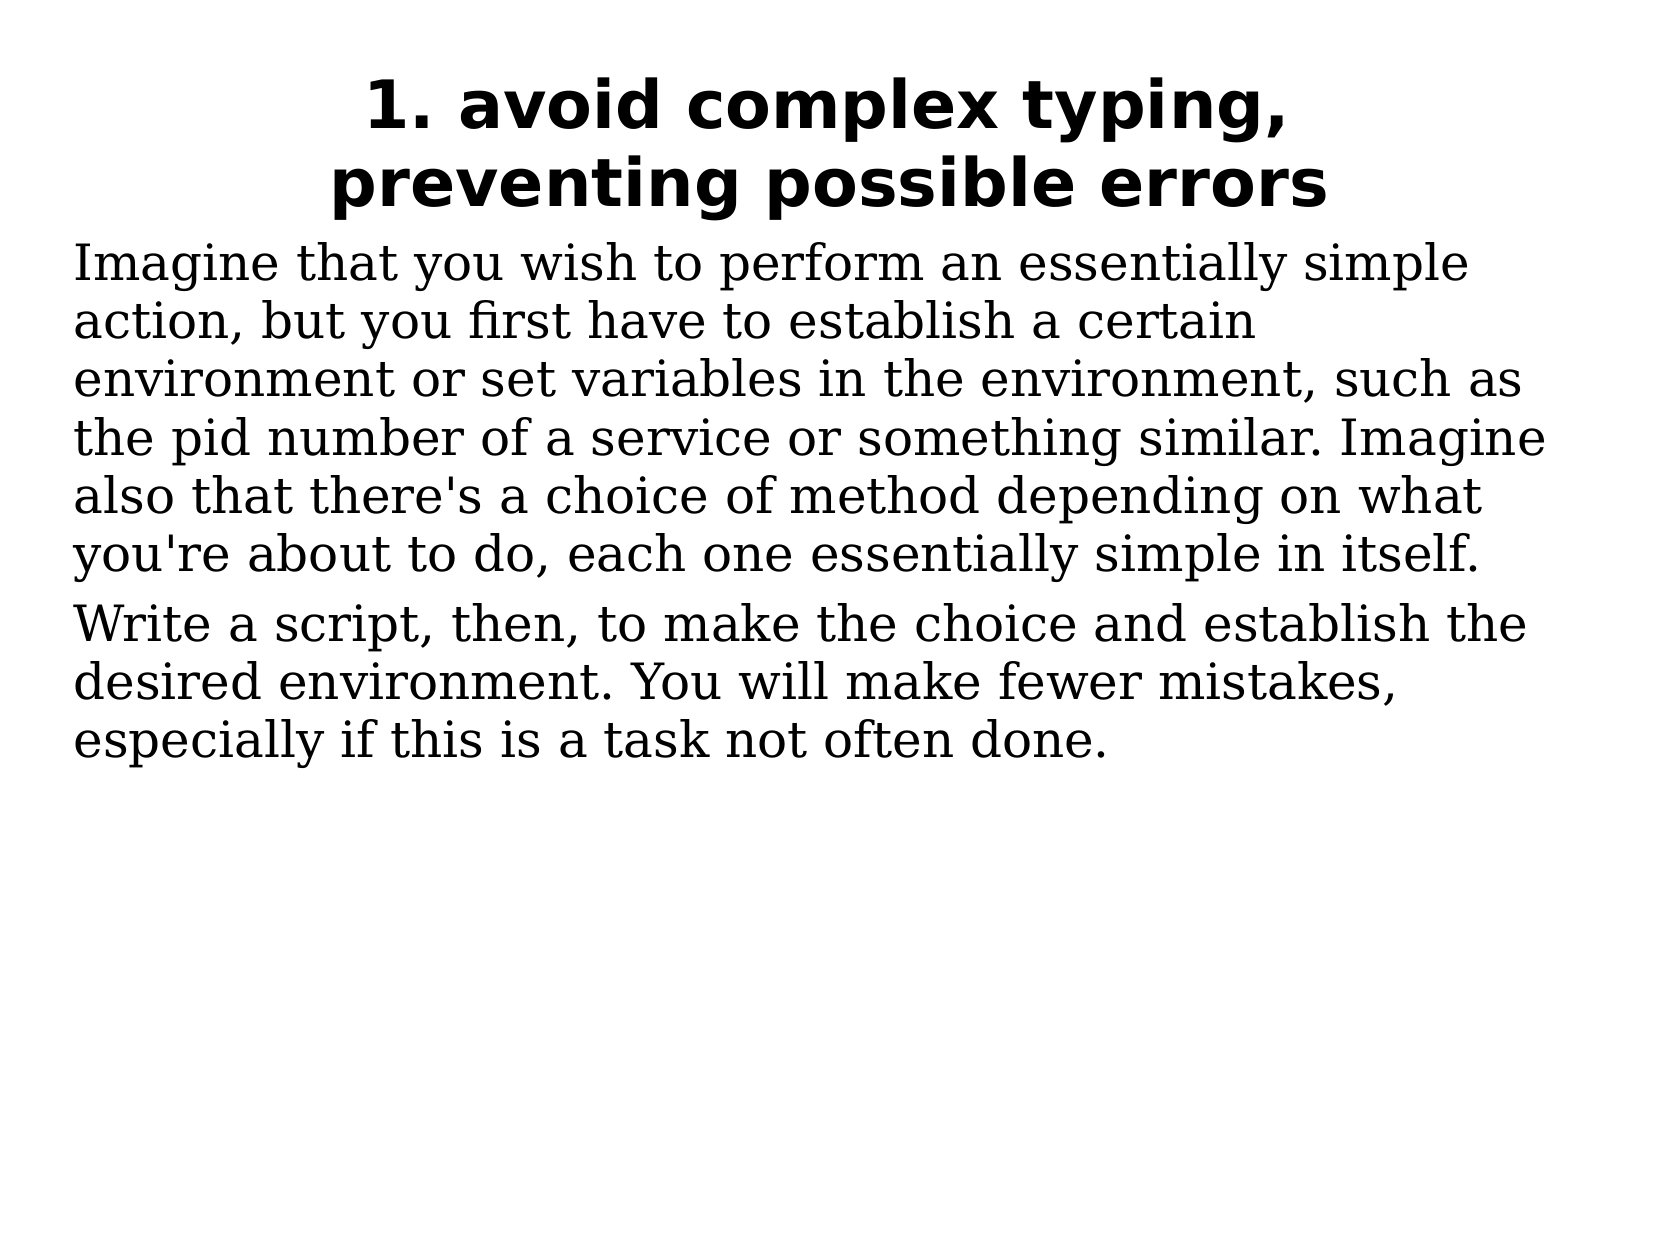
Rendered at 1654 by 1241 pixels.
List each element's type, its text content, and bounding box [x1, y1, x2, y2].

text_box 1. avoid complex typing, preventing possible errors Imagine that you wish to perform an essentially simple action, but you first have to establish a certain environment or set variables in the environment, such as the pid number of a service or something similar. Imagine also that there's a choice of method depending on what you're about to do, each one essentially simple in itself. Write a script, then, to make the choice and establish the desired environment. You will make fewer mistakes, especially if this is a task not often done. [59, 59, 1595, 848]
